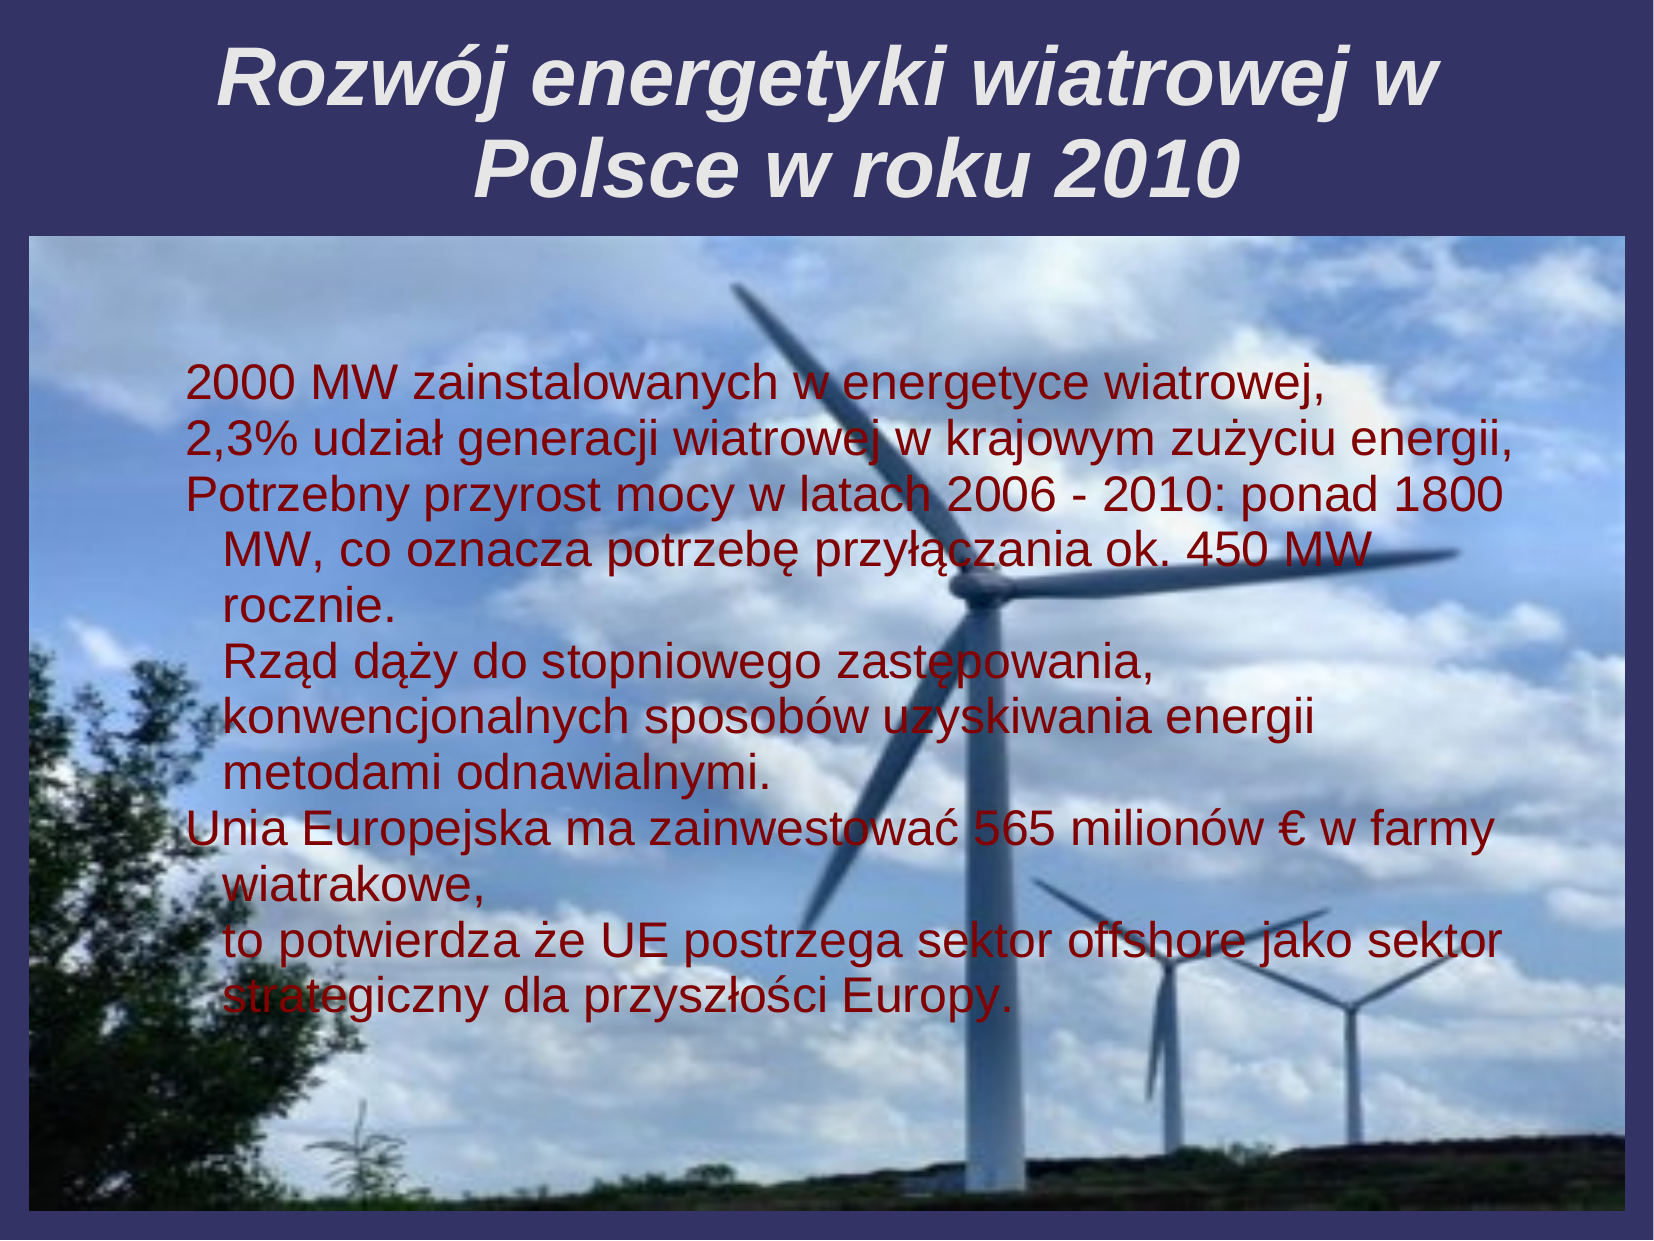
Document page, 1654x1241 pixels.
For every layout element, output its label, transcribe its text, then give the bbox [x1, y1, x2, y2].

list 2000 MW zainstalowanych w energetyce wiatrowej, 2,3% udział generacji wiatrowej w krajowym zużyciu energii, Potrzebny przyrost mocy w latach 2006 - 2010: ponad 1800 MW, co oznacza potrzebę przyłączania ok. 450 MW rocznie. Rząd dąży do stopniowego zastępowania, konwencjonalnych sposobów uzyskiwania energii metodami odnawialnymi. Unia Europejska ma zainwestować 565 milionów € w farmy wiatrakowe, to potwierdza że UE postrzega sektor offshore jako sektor strategiczny dla przyszłości Europy. [147, 354, 1529, 1136]
picture [29, 236, 1625, 1211]
title Rozwój energetyki wiatrowej w Polsce w roku 2010 [121, 19, 1534, 227]
